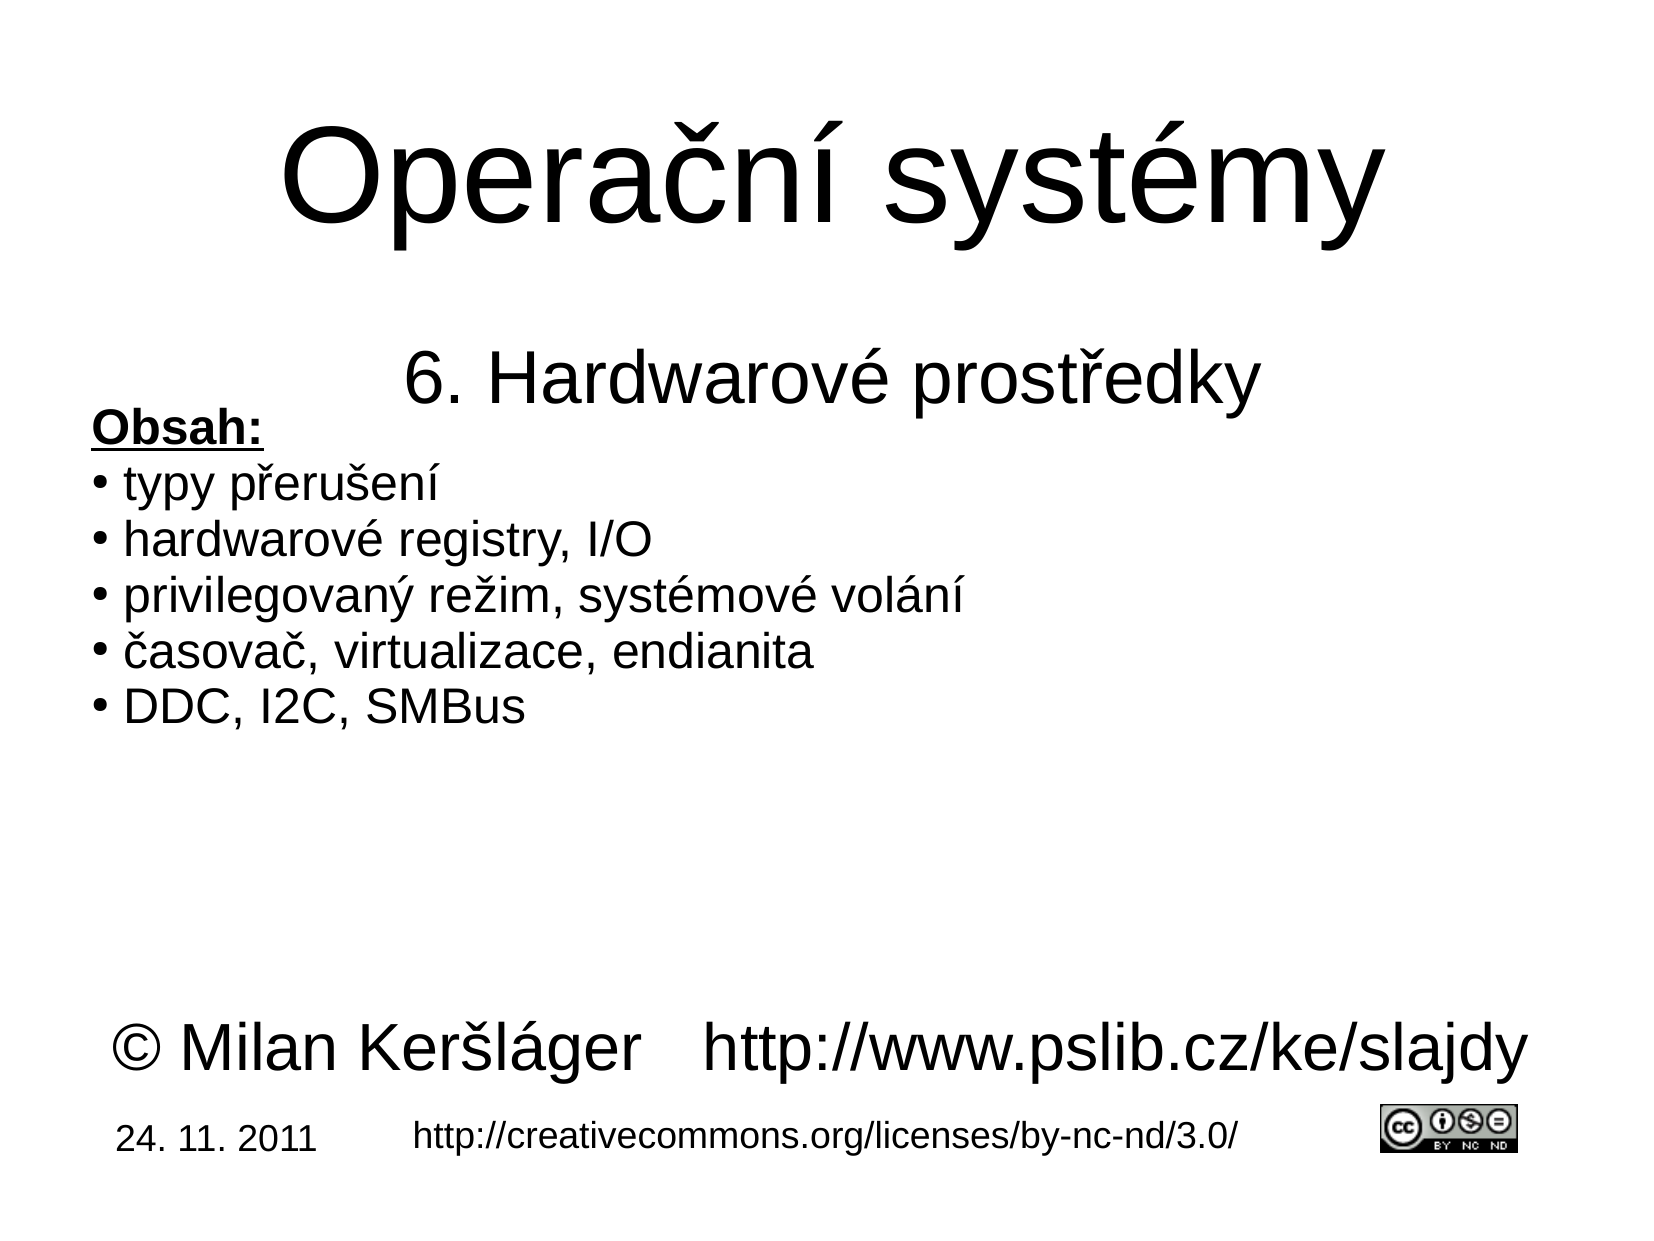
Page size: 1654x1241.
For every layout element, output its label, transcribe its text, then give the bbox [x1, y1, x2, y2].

list © Milan Keršláger http://www.pslib.cz/ke/slajdy [76, 1009, 1565, 1087]
text_box 24.11.2011 [100, 1110, 337, 1167]
title Operační systémy 6. Hardwarové prostředky [88, 56, 1577, 391]
text_box Obsah: typy přerušení hardwarové registry, I/O privilegovaný režim, systémové volání časovač, virtualizace, endianita DDC, I2C, SMBus [76, 391, 1583, 743]
picture [1380, 1104, 1518, 1153]
text_box http://creativecommons.org/licenses/by-nc-nd/3.0/ [339, 1107, 1313, 1165]
